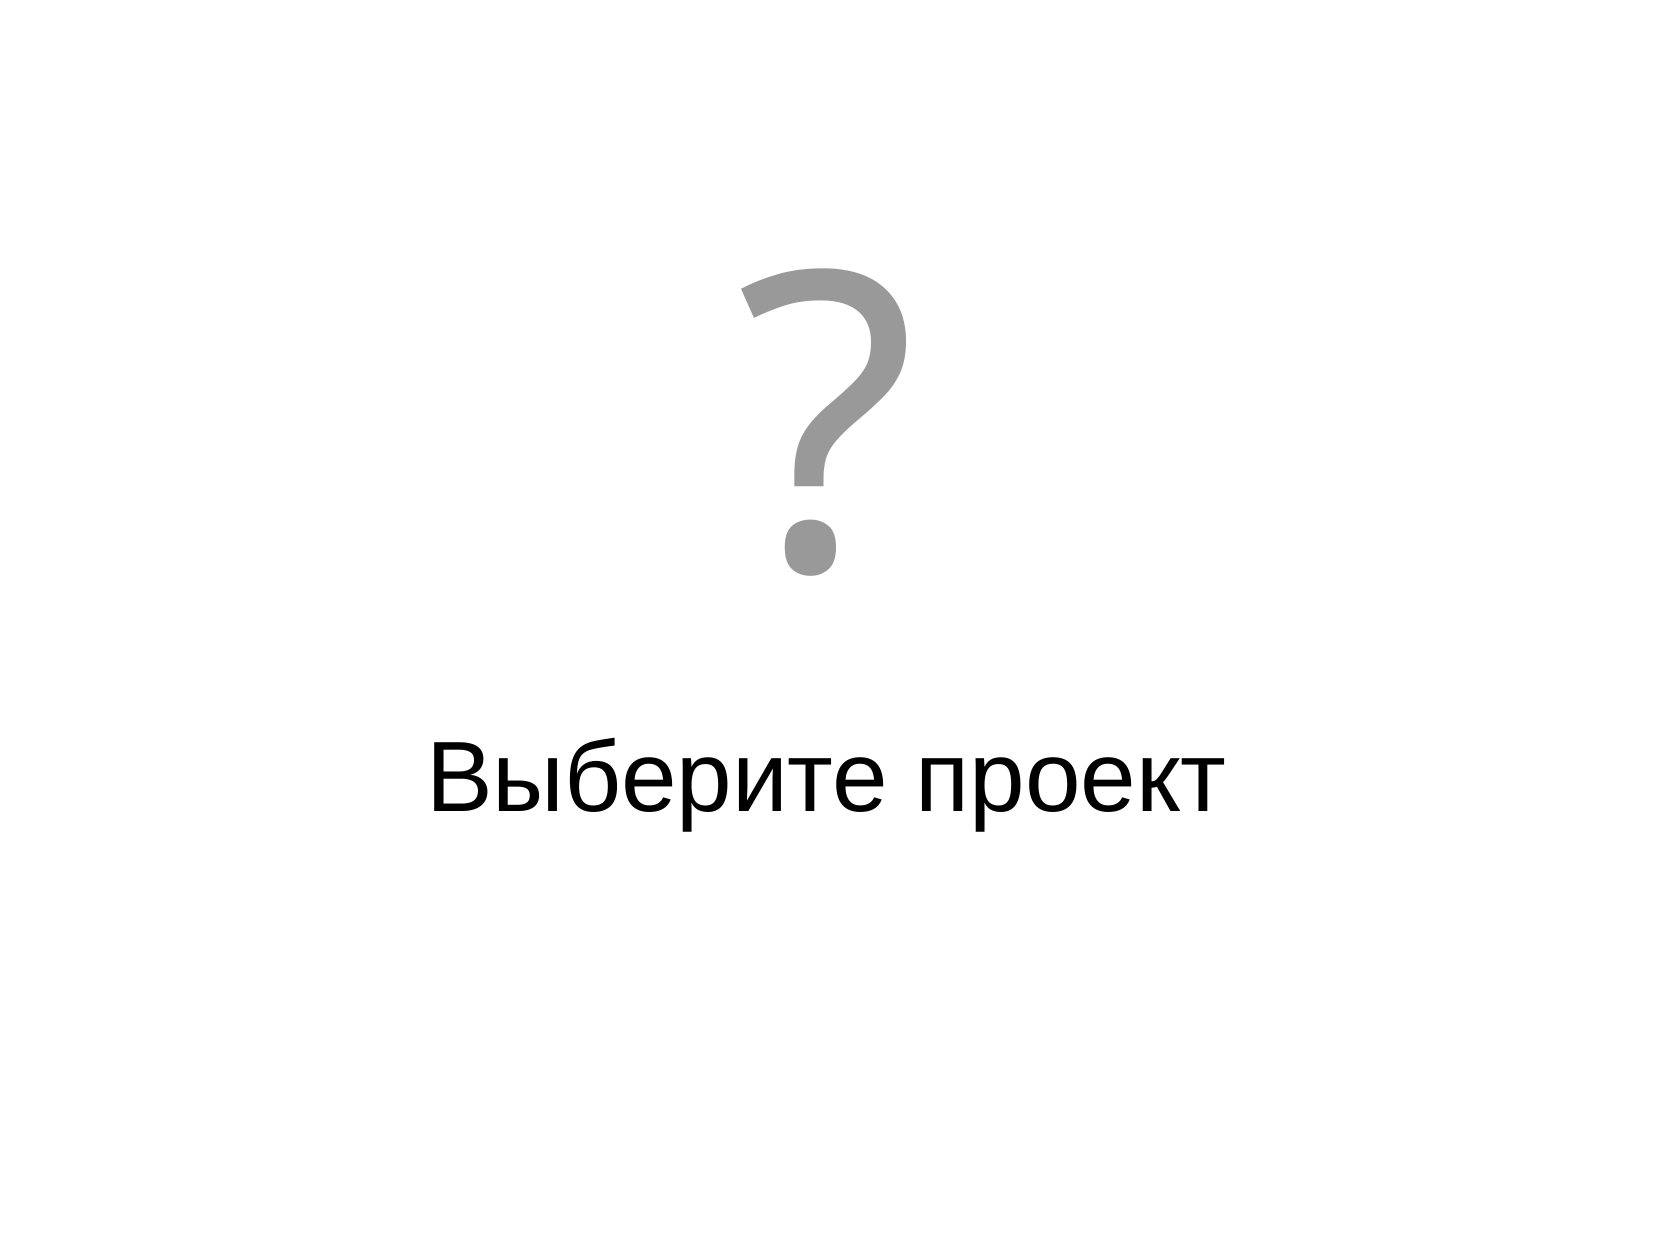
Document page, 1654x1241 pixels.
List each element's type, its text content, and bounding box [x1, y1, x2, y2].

list ? Выберите проект [82, 124, 1571, 1010]
